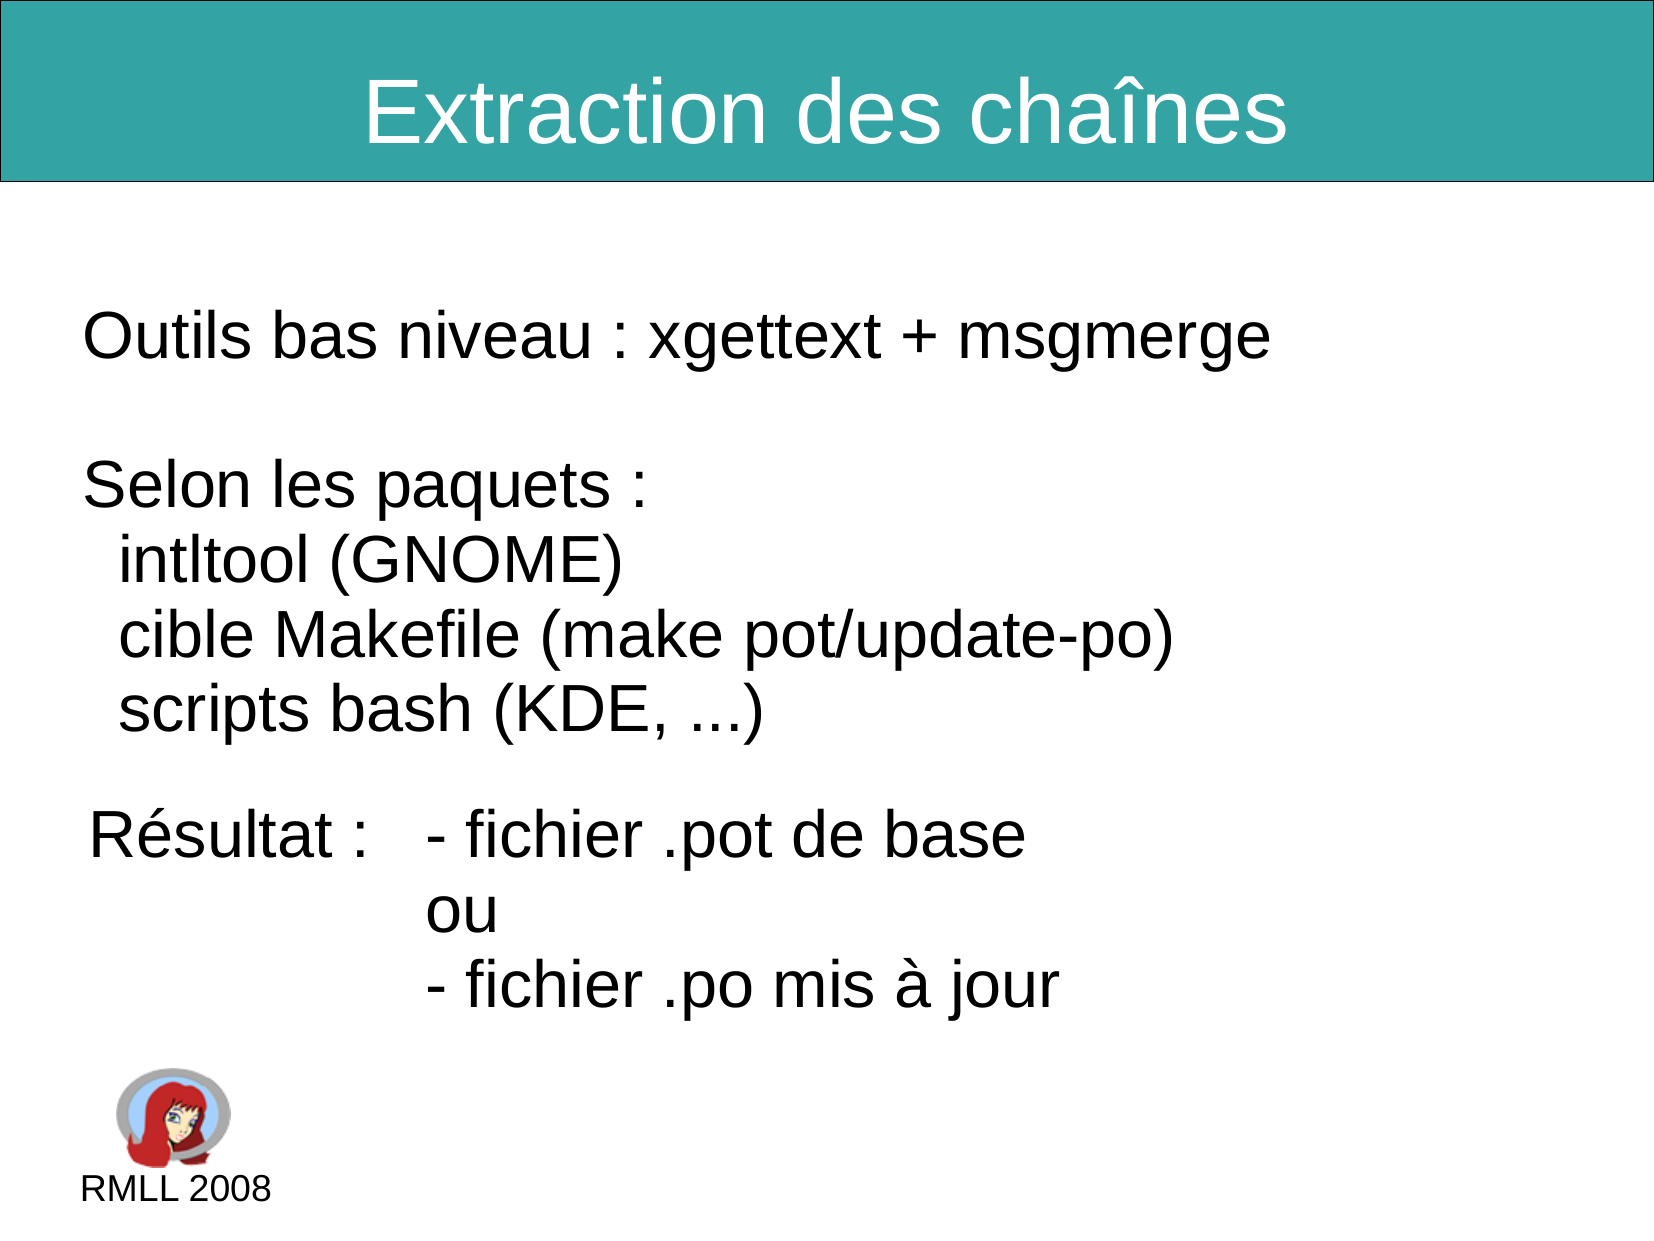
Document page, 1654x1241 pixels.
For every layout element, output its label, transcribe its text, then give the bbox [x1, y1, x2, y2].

picture [116, 1068, 231, 1168]
title Extraction des chaînes [82, 8, 1571, 216]
text_box Résultat : - fichier .pot de base ou - fichier .po mis à jour [88, 797, 1577, 1063]
subtitle Outils bas niveau : xgettext + msgmerge Selon les paquets : intltool (GNOME) cible Makefile (make pot/update-po) scripts bash (KDE, ...) [82, 297, 1571, 798]
